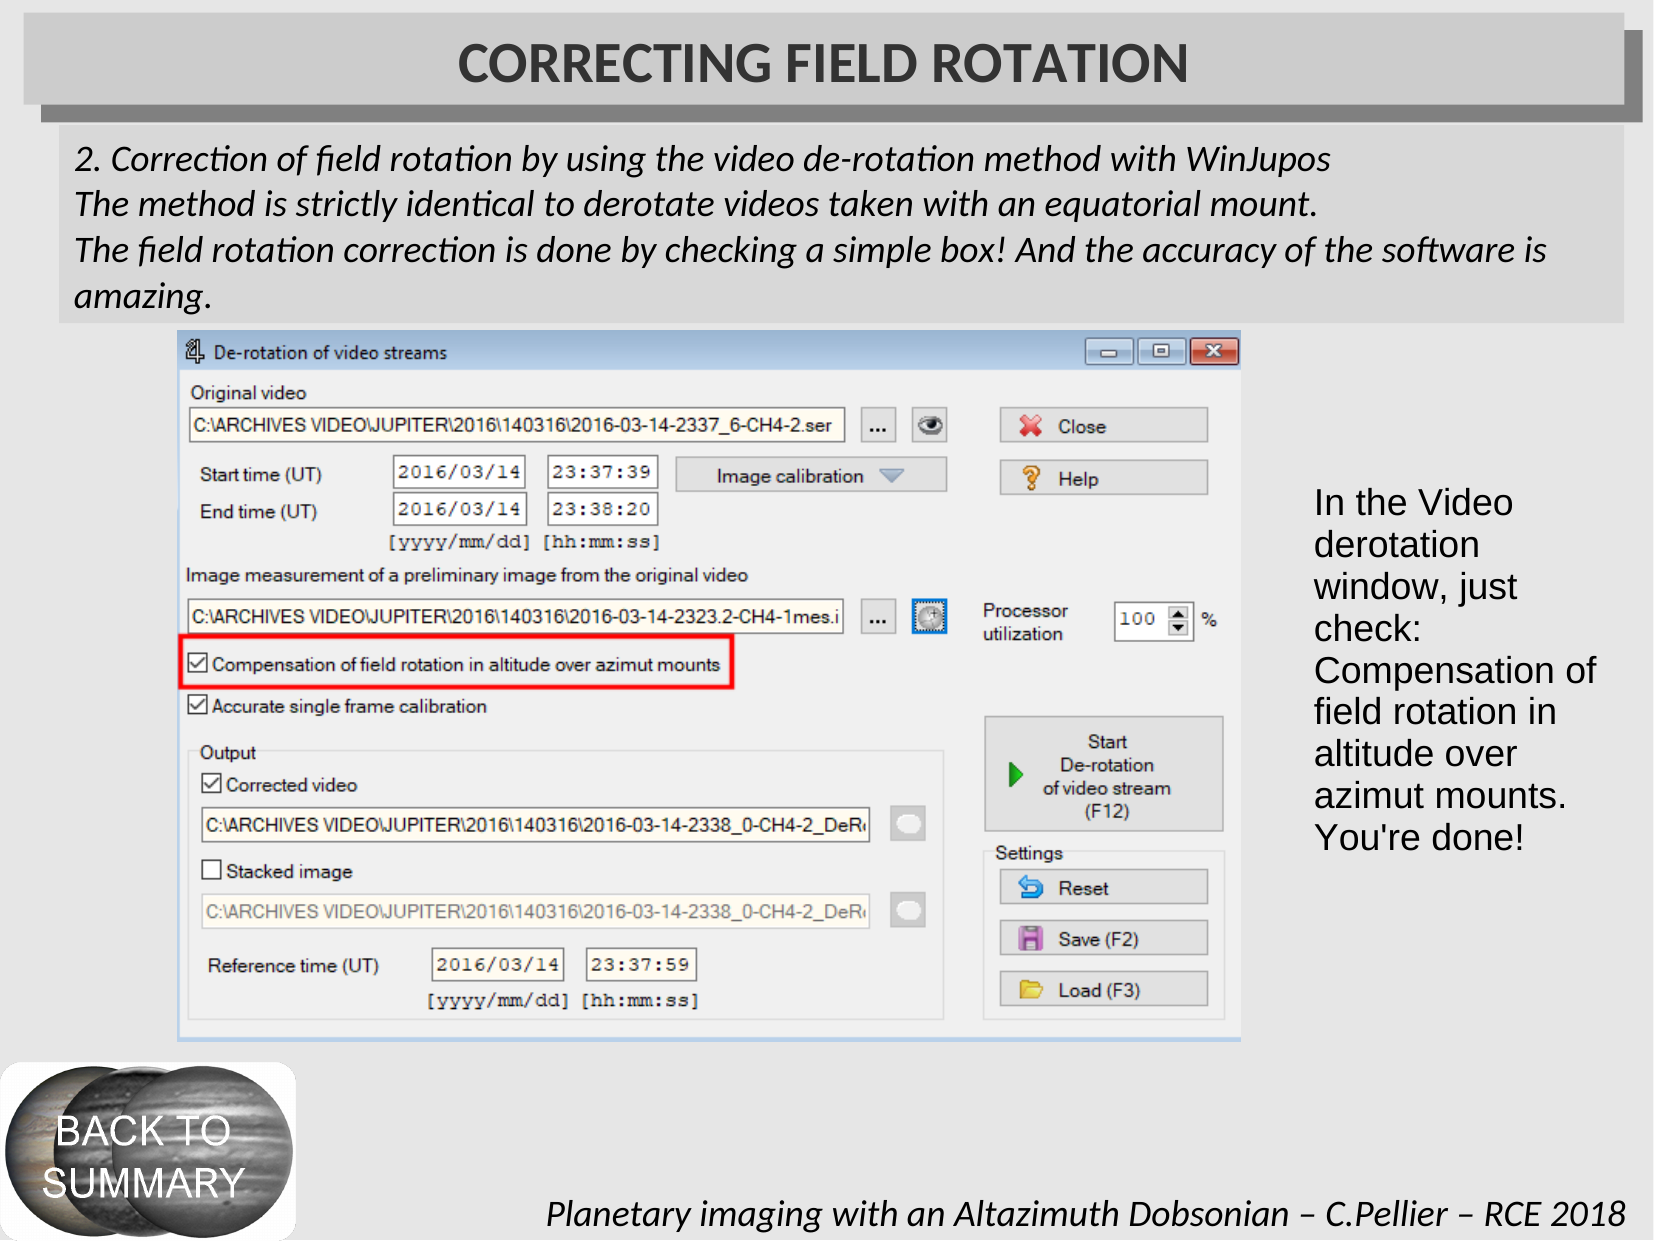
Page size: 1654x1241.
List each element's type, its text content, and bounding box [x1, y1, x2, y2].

text_box In the Video derotation window, just check: Compensation of field rotation in altitude over azimut mounts. You're done! [1299, 472, 1624, 886]
text_box CORRECTING FIELD ROTATION [23, 12, 1625, 105]
picture [177, 330, 1241, 1042]
text_box 2. Correction of field rotation by using the video de-rotation method with WinJupos The method is strictly identical to derotate videos taken with an equatorial mount. The field rotation correction is done by checking a simple box! And the accuracy of the software is amazing. [59, 125, 1625, 324]
text_box Planetary imaging with an Altazimuth Dobsonian – C.Pellier – RCE 2018 [430, 1180, 1642, 1241]
picture [0, 1062, 296, 1241]
